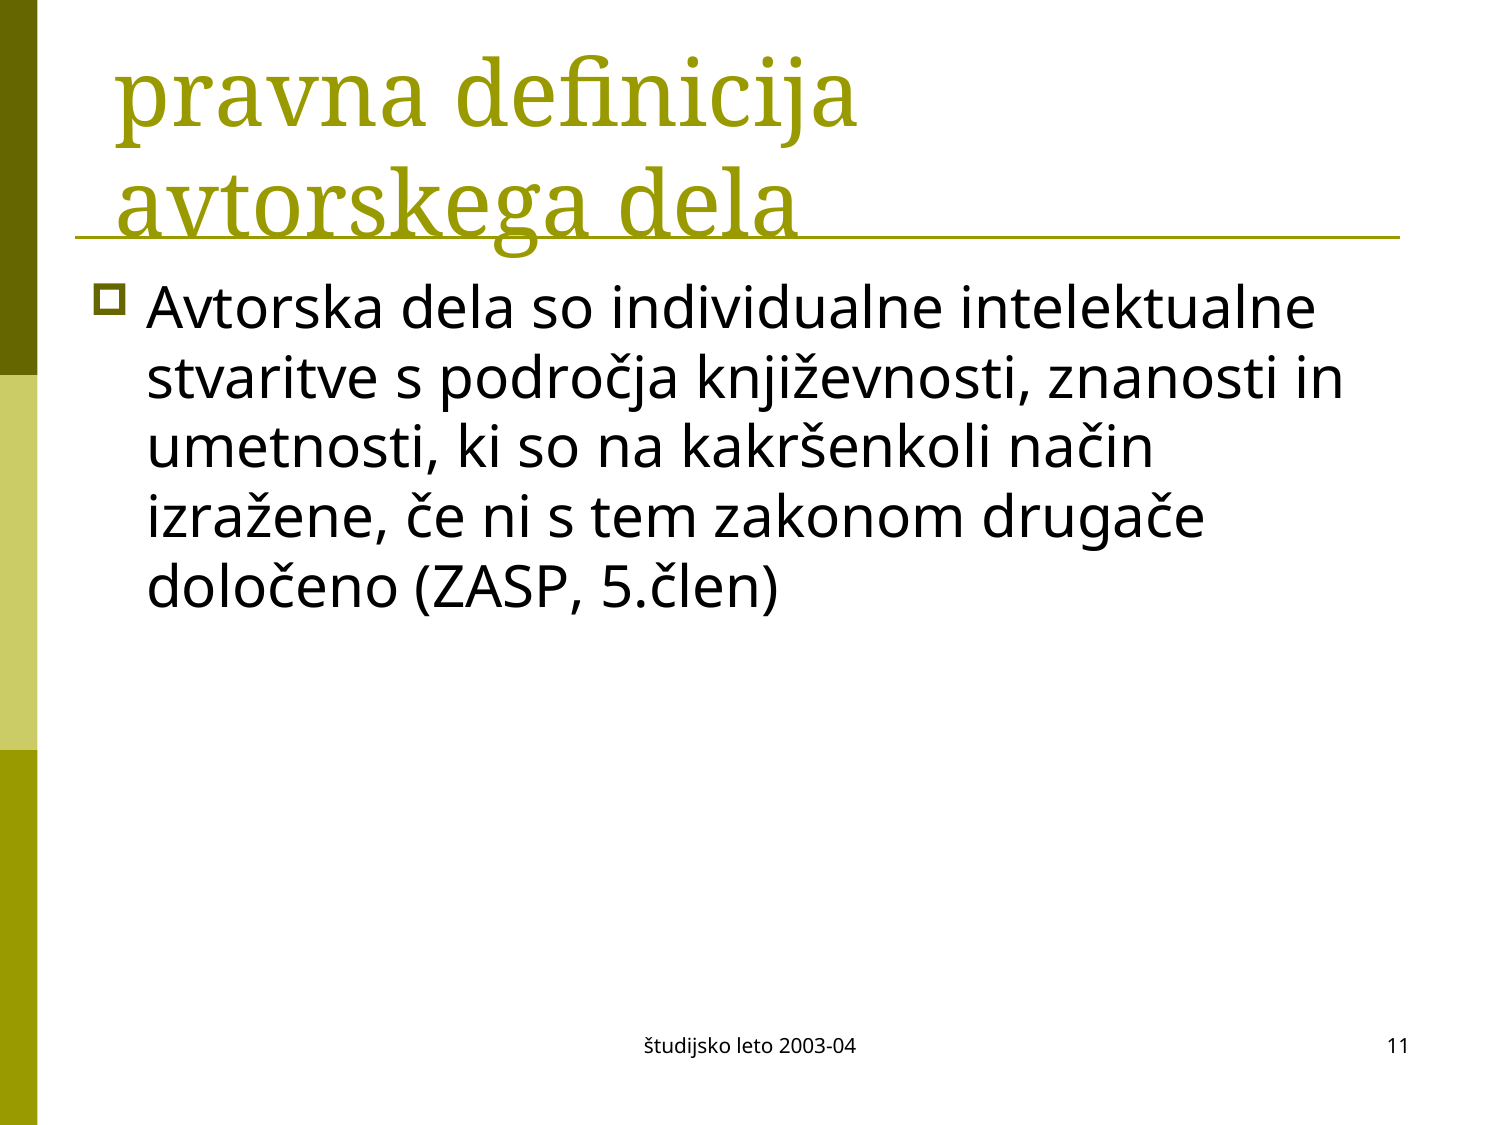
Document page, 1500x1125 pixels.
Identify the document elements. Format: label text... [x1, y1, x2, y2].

text_box <number> [1074, 1025, 1426, 1101]
title pravna definicija avtorskega dela [99, 27, 1101, 262]
list Avtorska dela so individualne intelektualne stvaritve s področja književnosti, znanosti in umetnosti, ki so na kakršenkoli način izražene, če ni s tem zakonom drugače določeno (ZASP, 5.člen) [75, 262, 1426, 1006]
text_box študijsko leto 2003-04 [512, 1025, 988, 1101]
